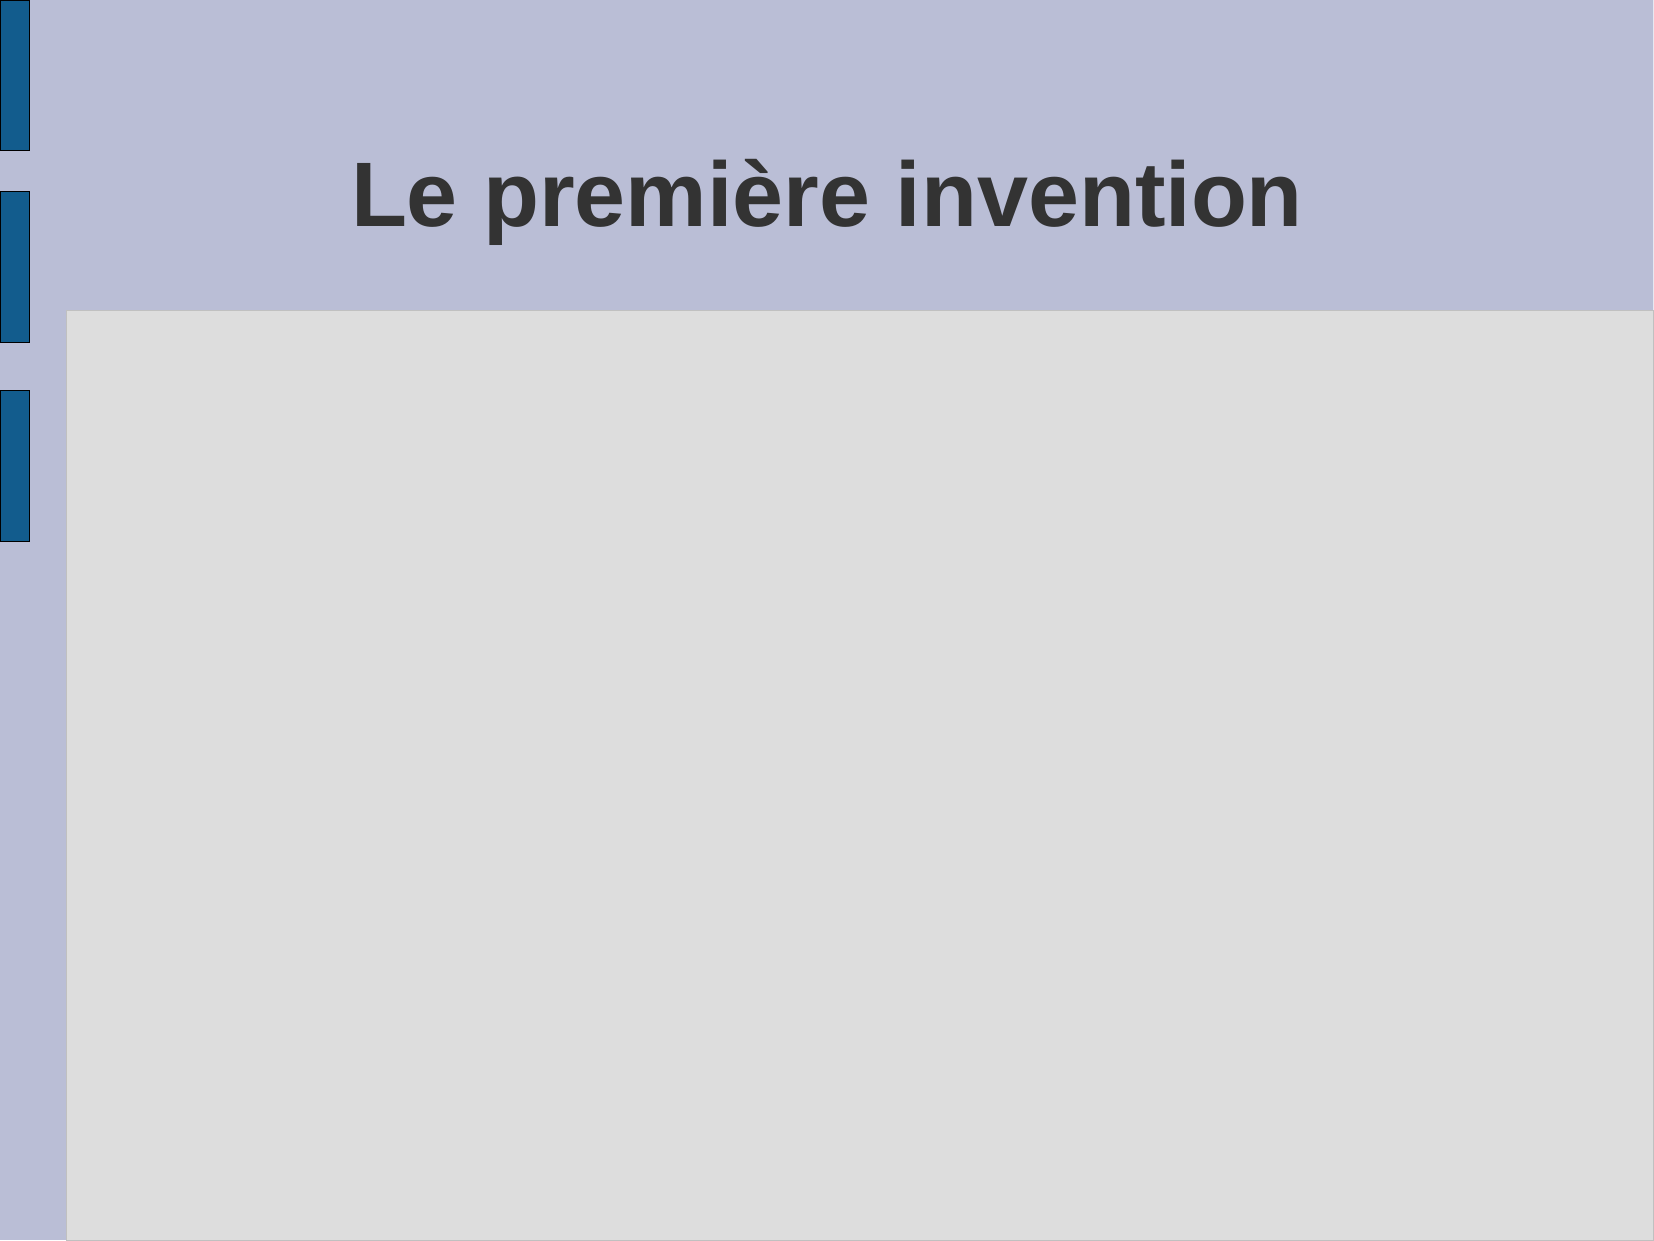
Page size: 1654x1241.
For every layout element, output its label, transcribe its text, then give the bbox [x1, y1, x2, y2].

title Le première invention [121, 91, 1534, 299]
